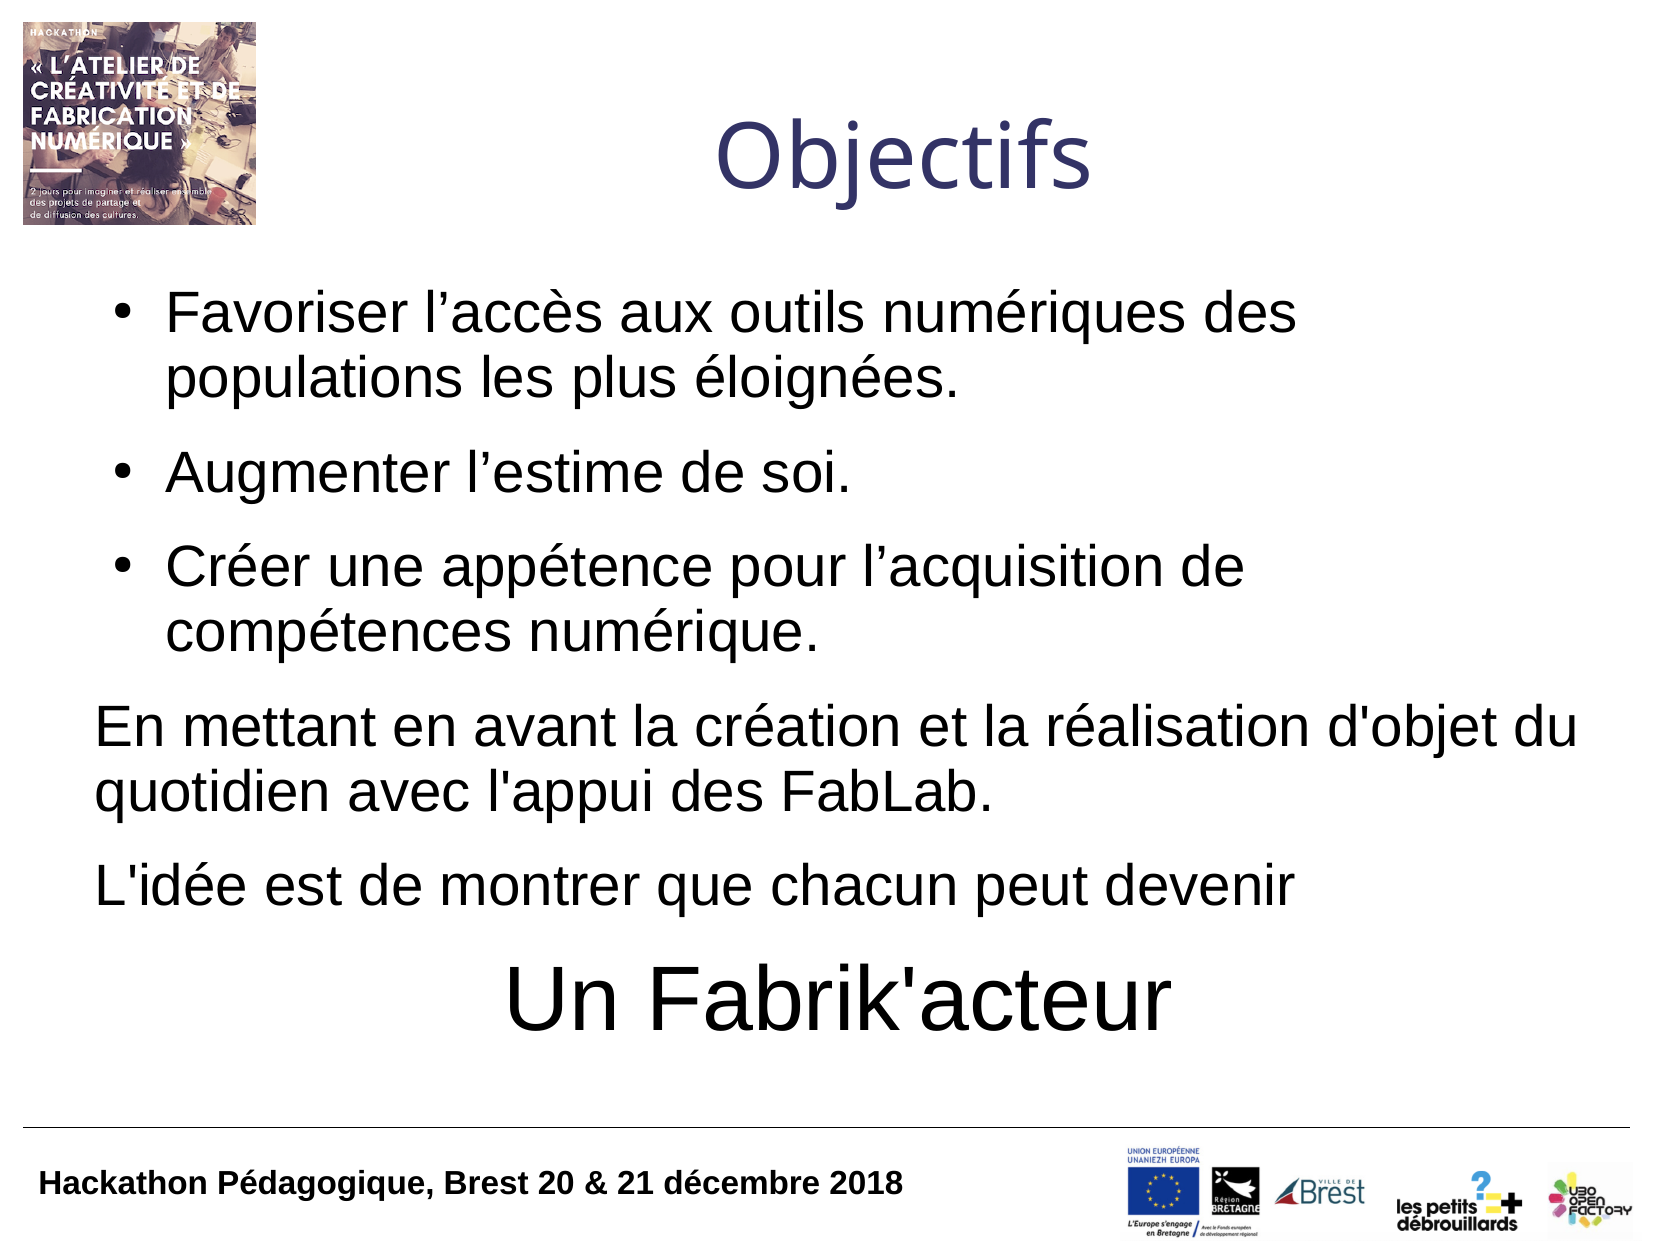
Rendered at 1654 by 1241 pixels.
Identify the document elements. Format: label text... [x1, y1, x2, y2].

text_box Hackathon Pédagogique, Brest 20 & 21 décembre 2018 [23, 1157, 945, 1211]
picture [1120, 1137, 1642, 1241]
list Favoriser l’accès aux outils numériques des populations les plus éloignées. Augmenter l’estime de soi. Créer une appétence pour l’acquisition de compétences numérique. En mettant en avant la création et la réalisation d'objet du quotidien avec l'appui des FabLab. L'idée est de montrer que chacun peut devenir Un Fabrik'acteur [94, 279, 1583, 1099]
picture [23, 22, 256, 225]
title Objectifs [236, 49, 1571, 257]
